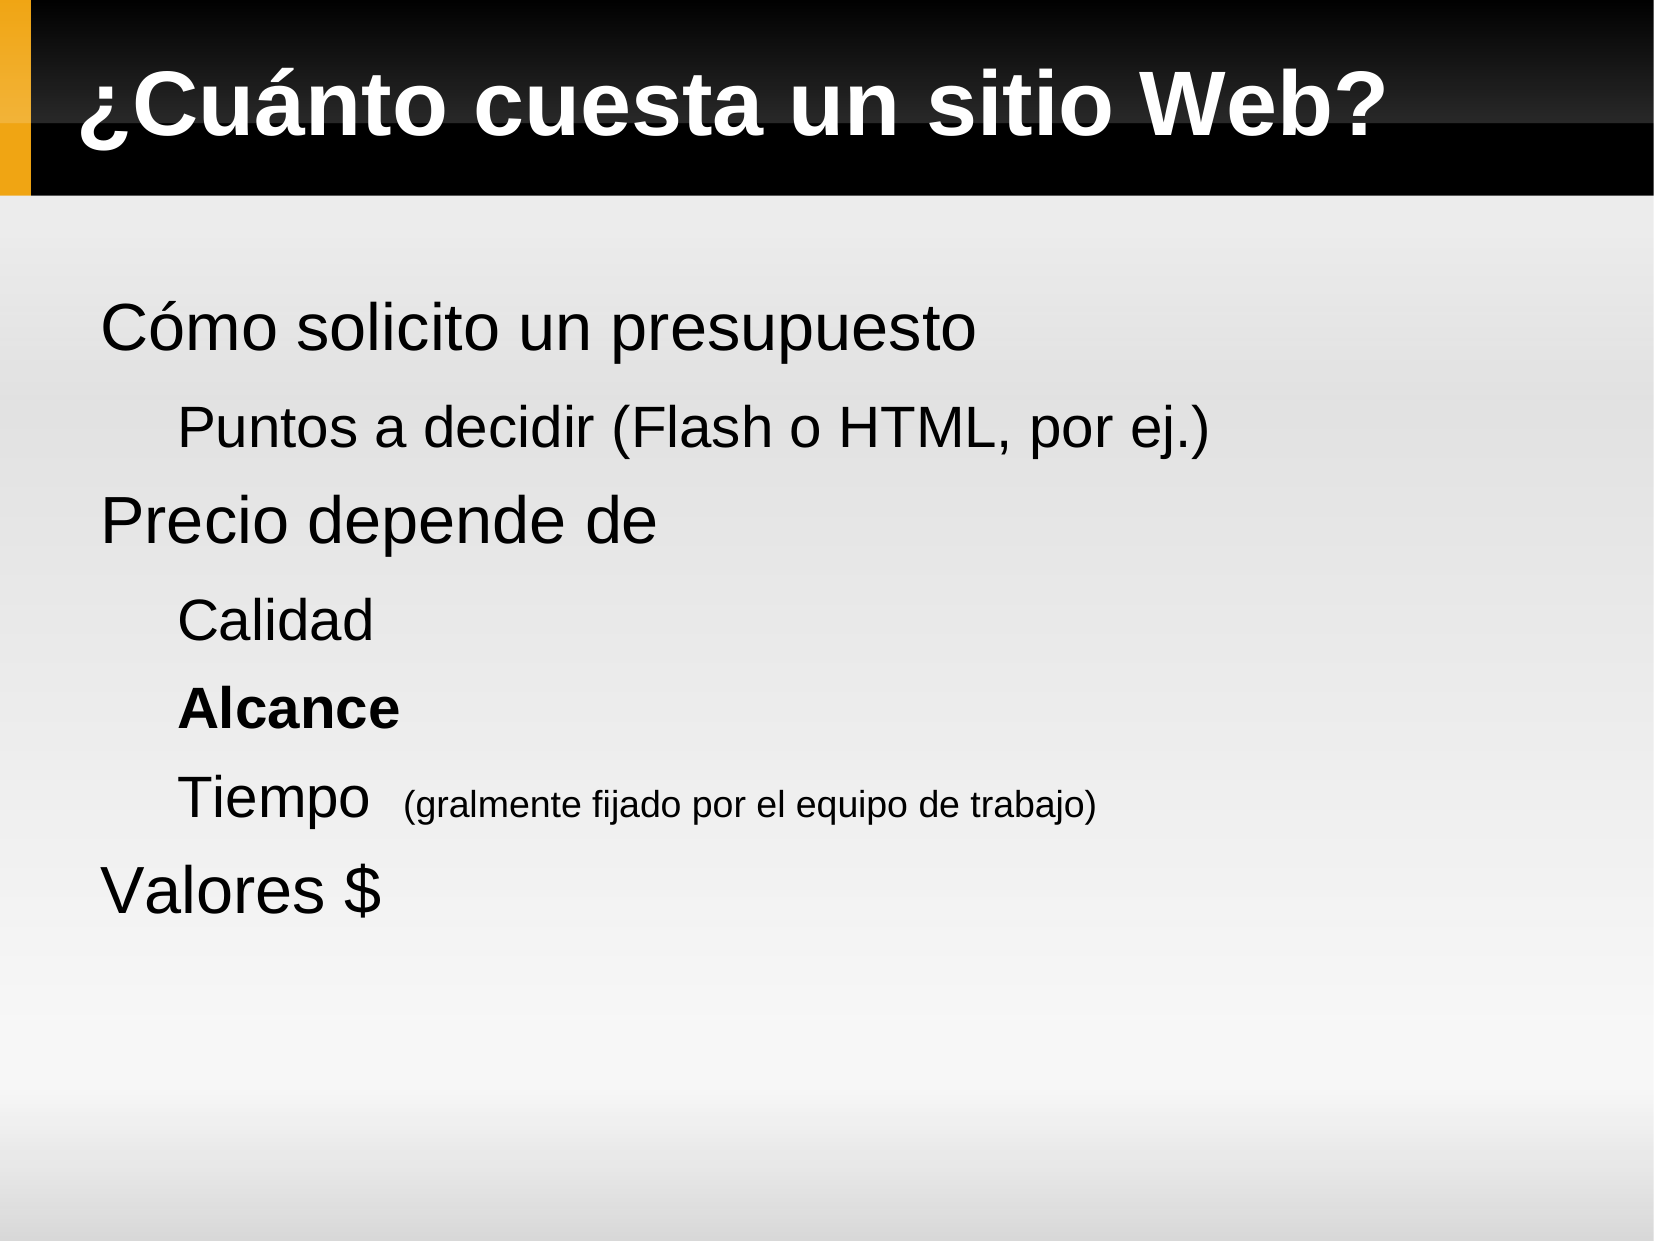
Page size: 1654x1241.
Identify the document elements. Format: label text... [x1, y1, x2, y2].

picture [0, 0, 1654, 1241]
list Cómo solicito un presupuesto Puntos a decidir (Flash o HTML, por ej.) Precio depende de Calidad Alcance Tiempo (gralmente fijado por el equipo de trabajo) Valores $ [82, 290, 1571, 1094]
title ¿Cuánto cuesta un sitio Web? [76, 0, 1565, 208]
